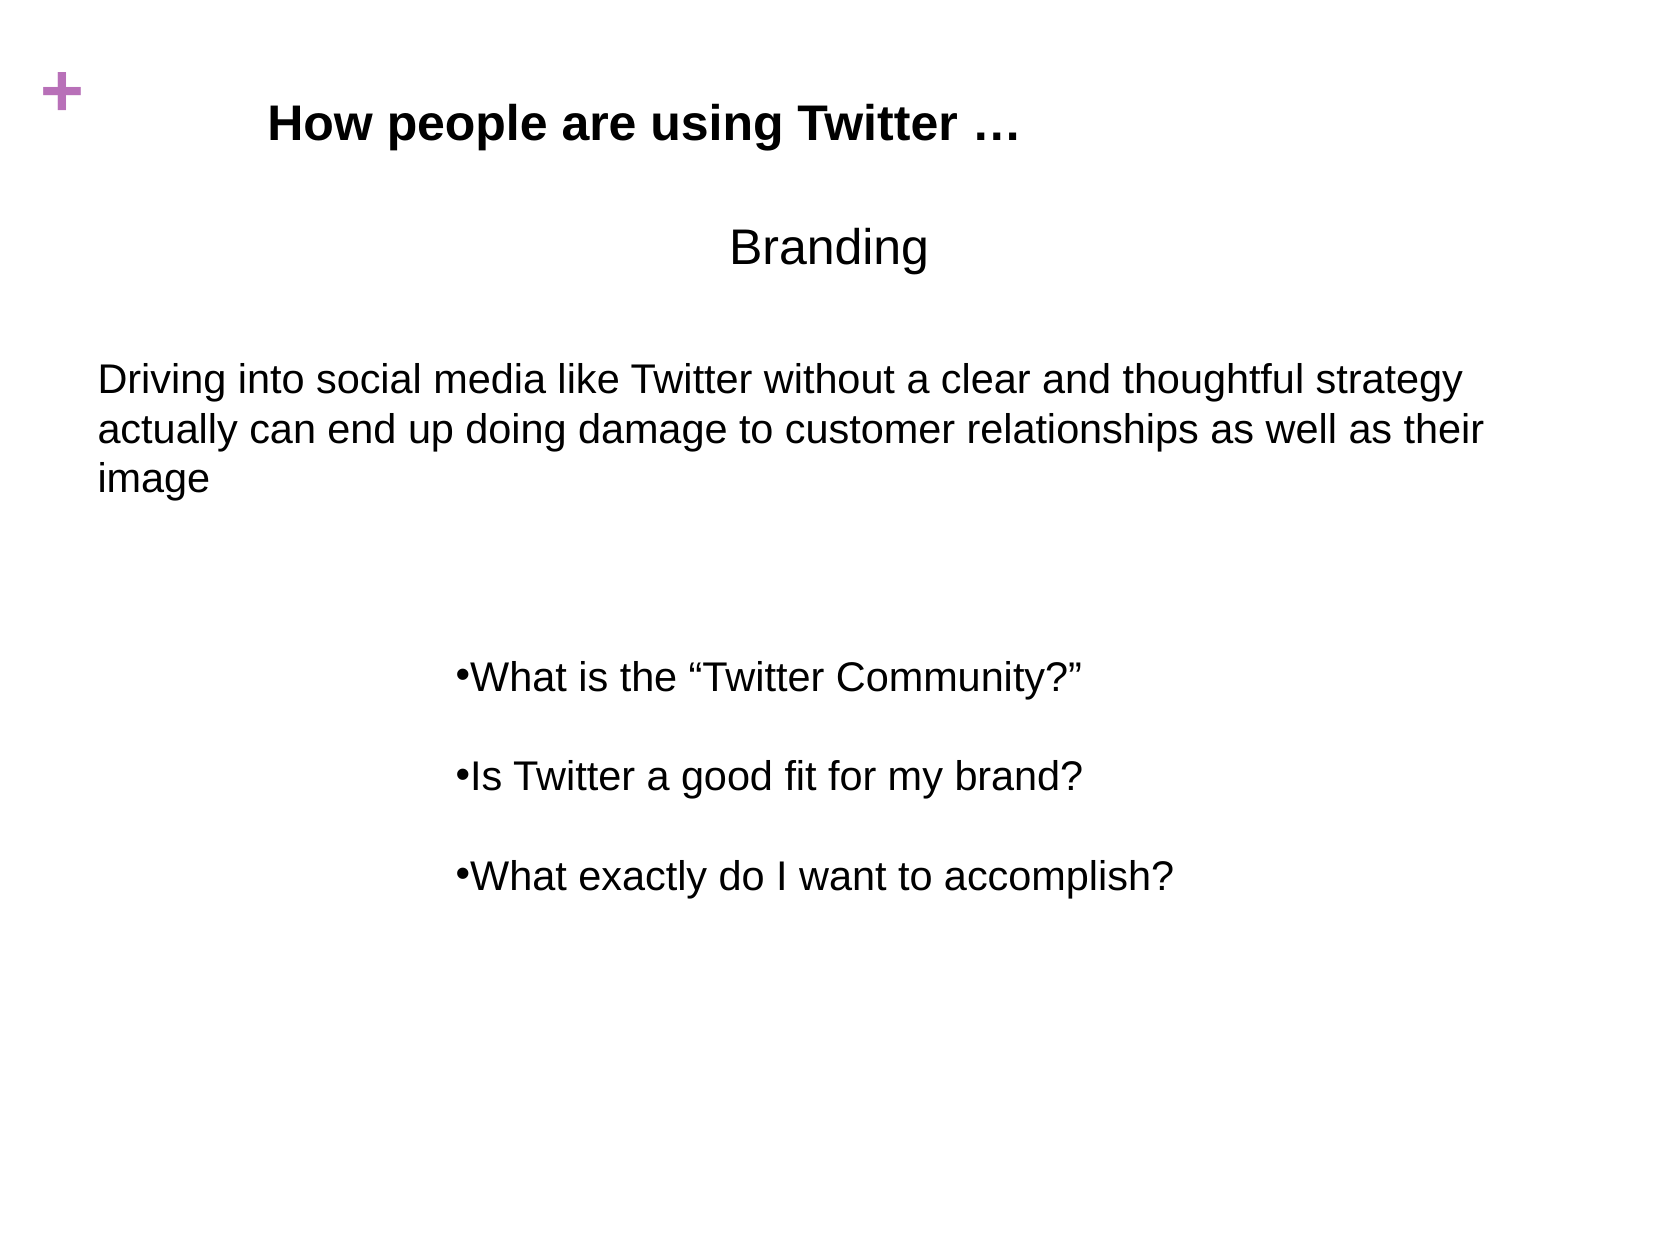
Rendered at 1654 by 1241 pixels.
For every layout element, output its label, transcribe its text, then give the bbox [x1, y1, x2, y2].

text_box How people are using Twitter … [252, 82, 1401, 159]
text_box What is the “Twitter Community?” Is Twitter a good fit for my brand? What exactly do I want to accomplish? [440, 642, 1213, 907]
text_box Driving into social media like Twitter without a clear and thoughtful strategy actually can end up doing damage to customer relationships as well as their image [82, 344, 1544, 509]
text_box Branding [376, 206, 1282, 283]
